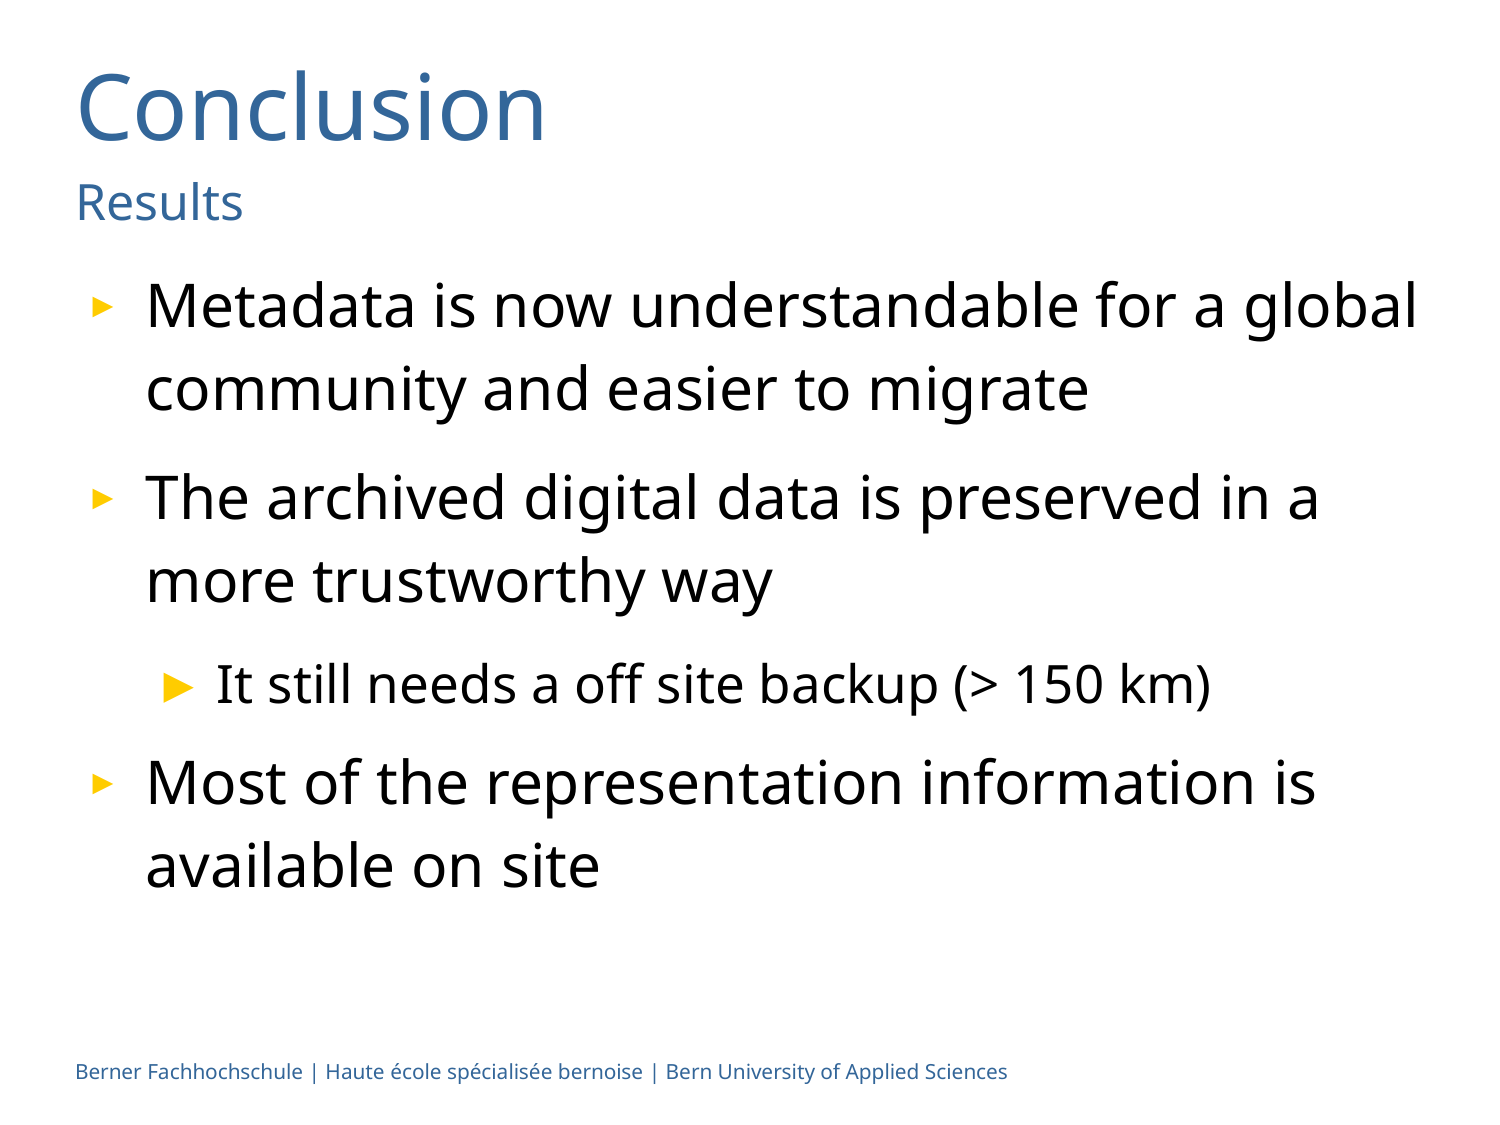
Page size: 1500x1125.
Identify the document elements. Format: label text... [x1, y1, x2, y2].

title Conclusion Results [75, 29, 1425, 248]
list Metadata is now understandable for a global community and easier to migrate The archived digital data is preserved in a more trustworthy way It still needs a off site backup (> 150 km) Most of the representation information is available on site [75, 263, 1425, 1006]
